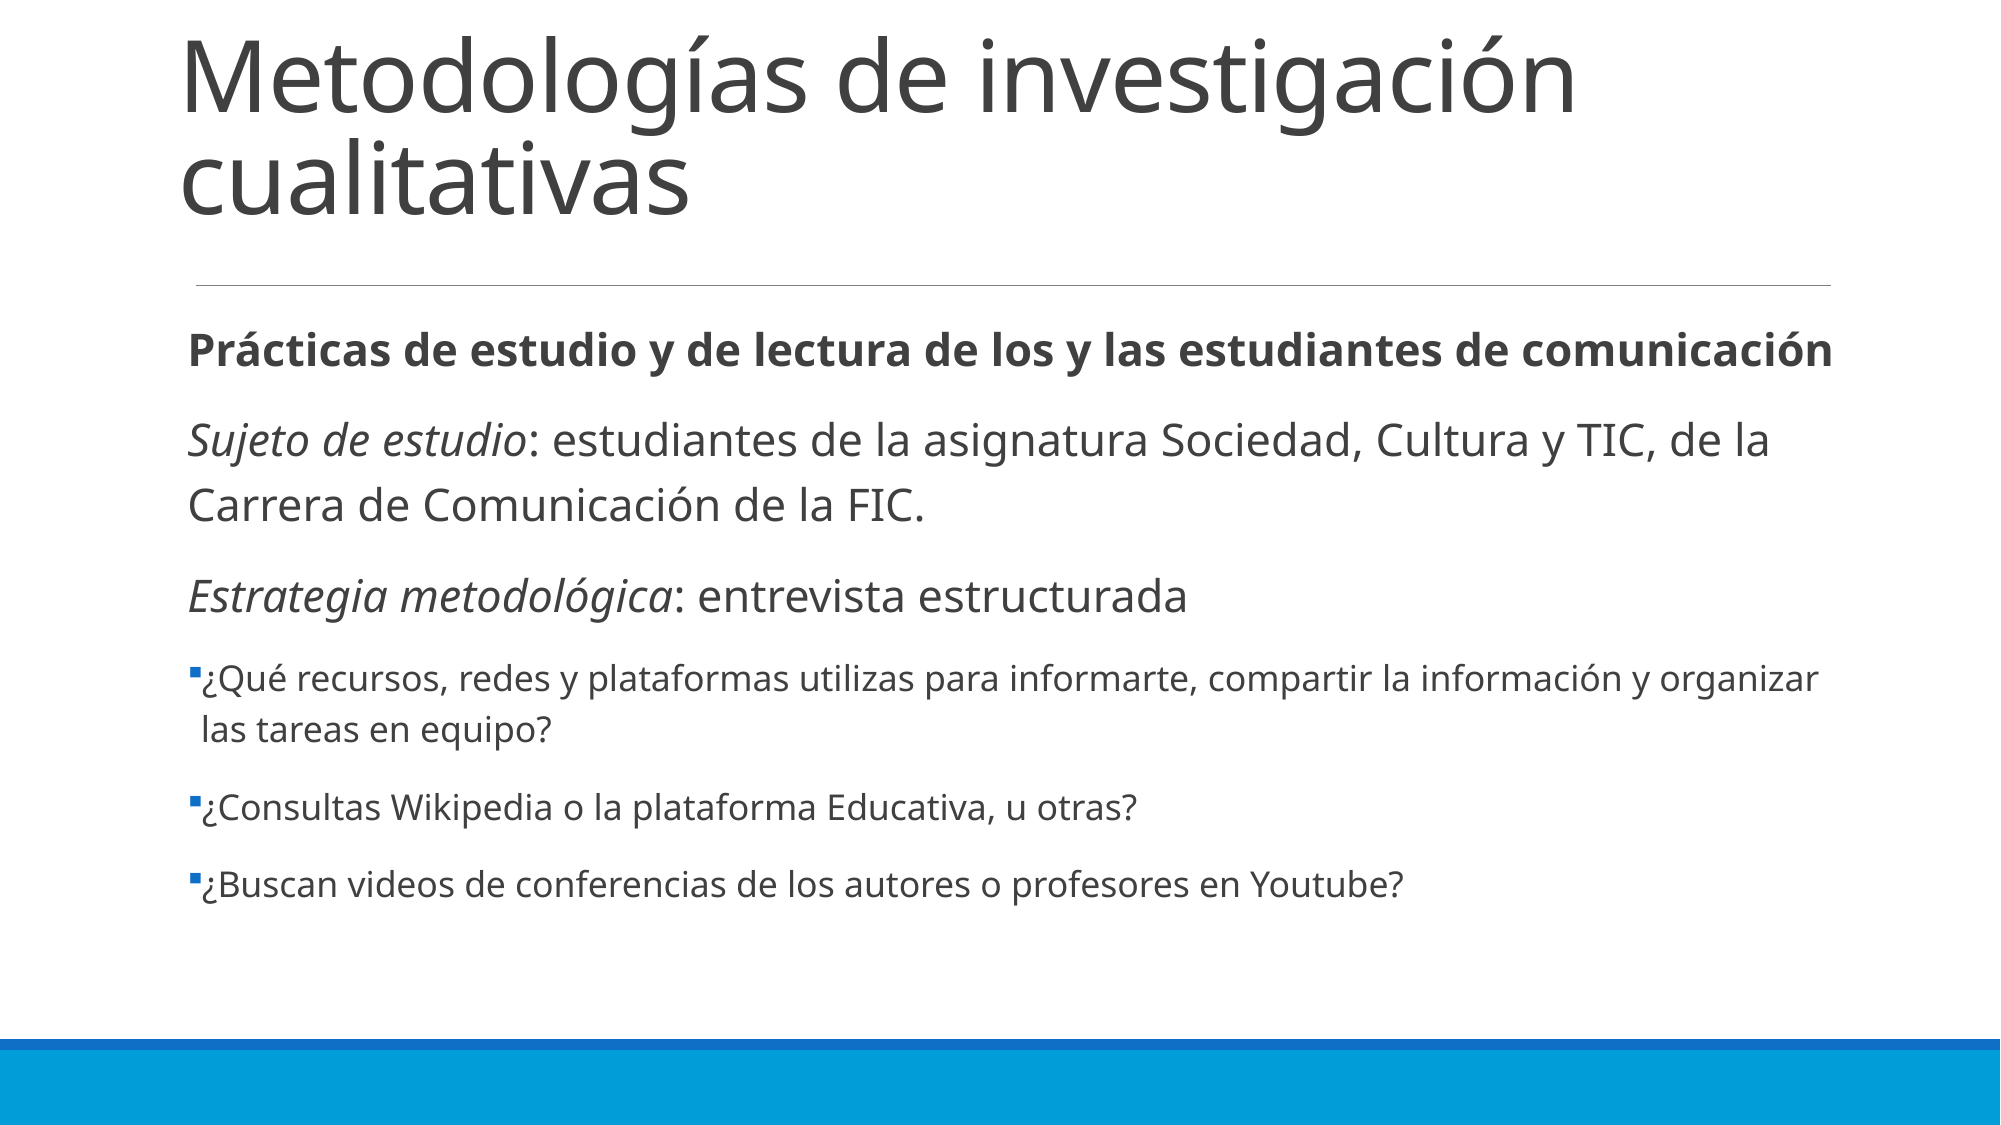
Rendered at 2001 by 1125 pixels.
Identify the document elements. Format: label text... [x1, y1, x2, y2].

title Metodologías de investigación cualitativas [164, 106, 1836, 243]
list Prácticas de estudio y de lectura de los y las estudiantes de comunicación Sujeto de estudio: estudiantes de la asignatura Sociedad, Cultura y TIC, de la Carrera de Comunicación de la FIC. Estrategia metodológica: entrevista estructurada ¿Qué recursos, redes y plataformas utilizas para informarte, compartir la información y organizar las tareas en equipo? ¿Consultas Wikipedia o la plataforma Educativa, u otras? ¿Buscan videos de conferencias de los autores o profesores en Youtube? [187, 302, 1838, 963]
